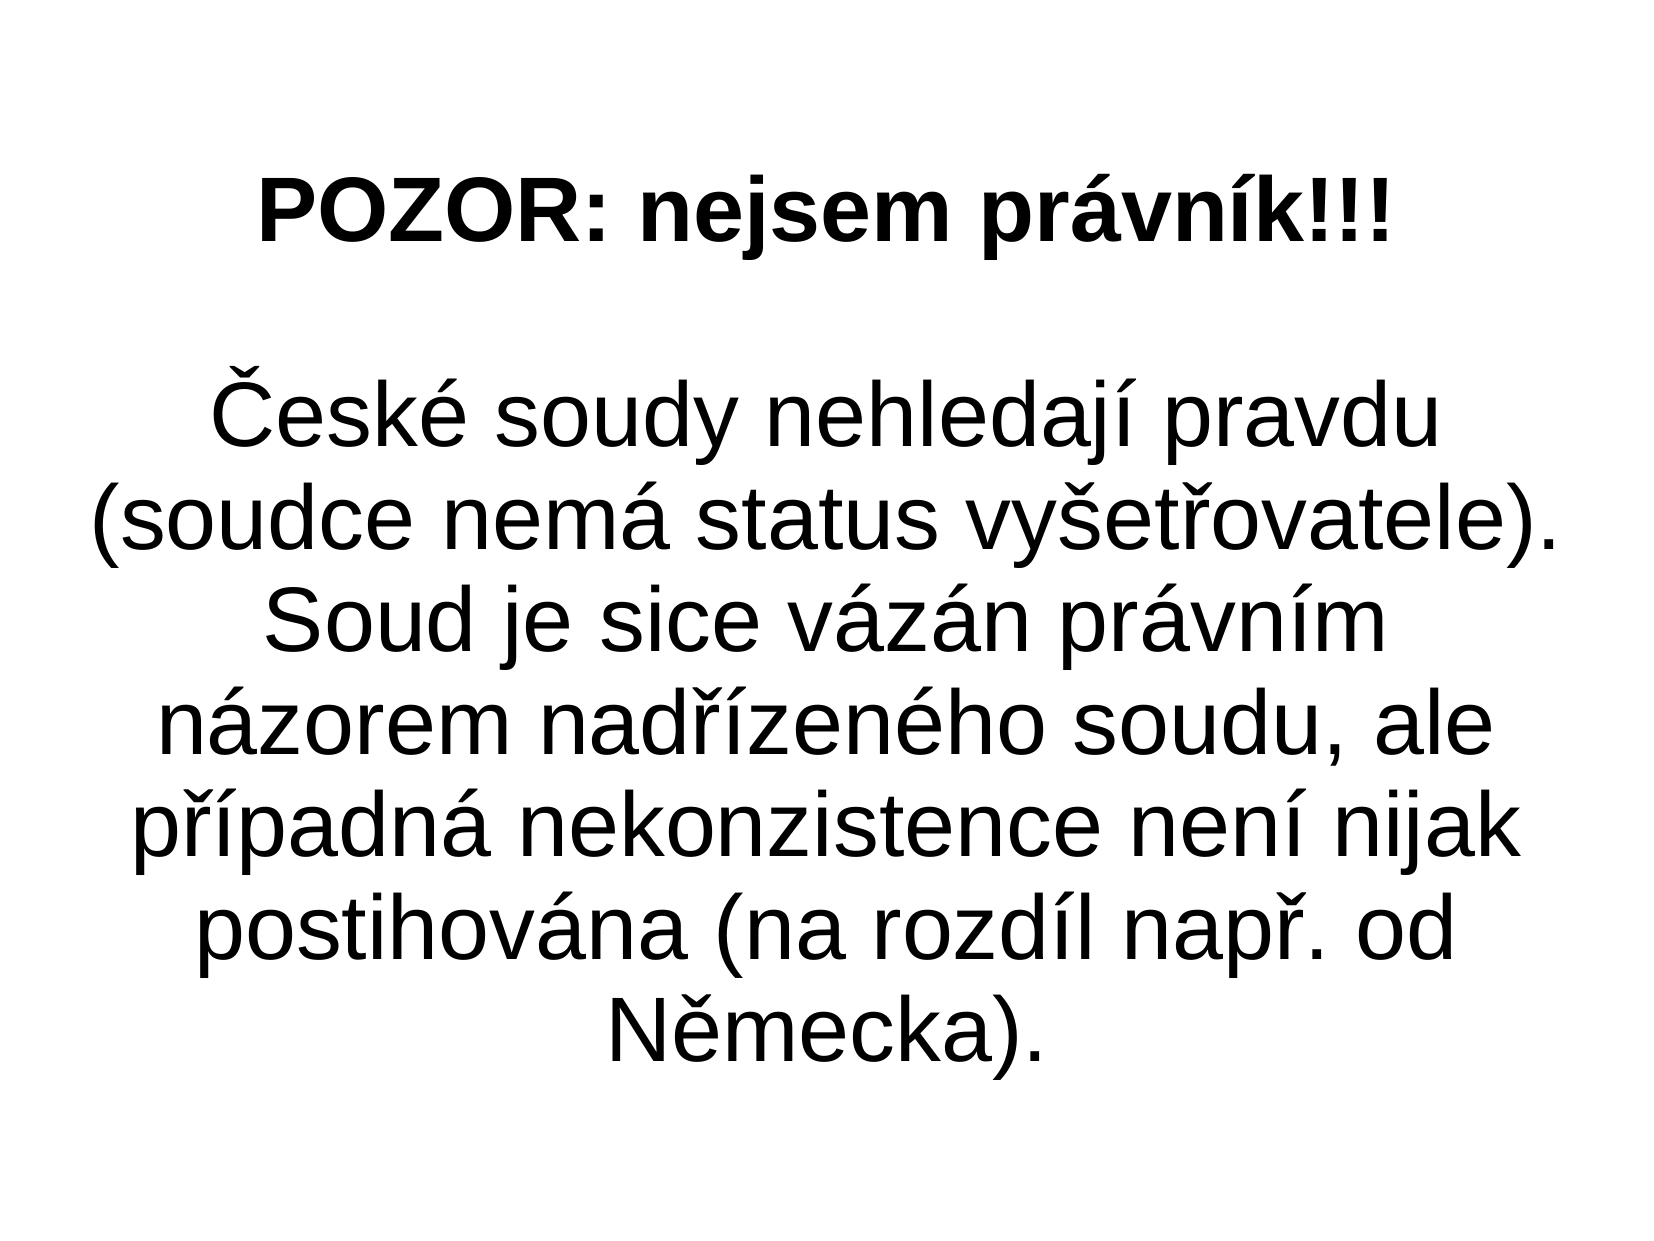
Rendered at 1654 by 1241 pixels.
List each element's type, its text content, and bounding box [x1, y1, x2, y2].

title POZOR: nejsem právník!!! České soudy nehledají pravdu (soudce nemá status vyšetřovatele). Soud je sice vázán právním názorem nadřízeného soudu, ale případná nekonzistence není nijak postihována (na rozdíl např. od Německa). [82, 158, 1571, 1082]
